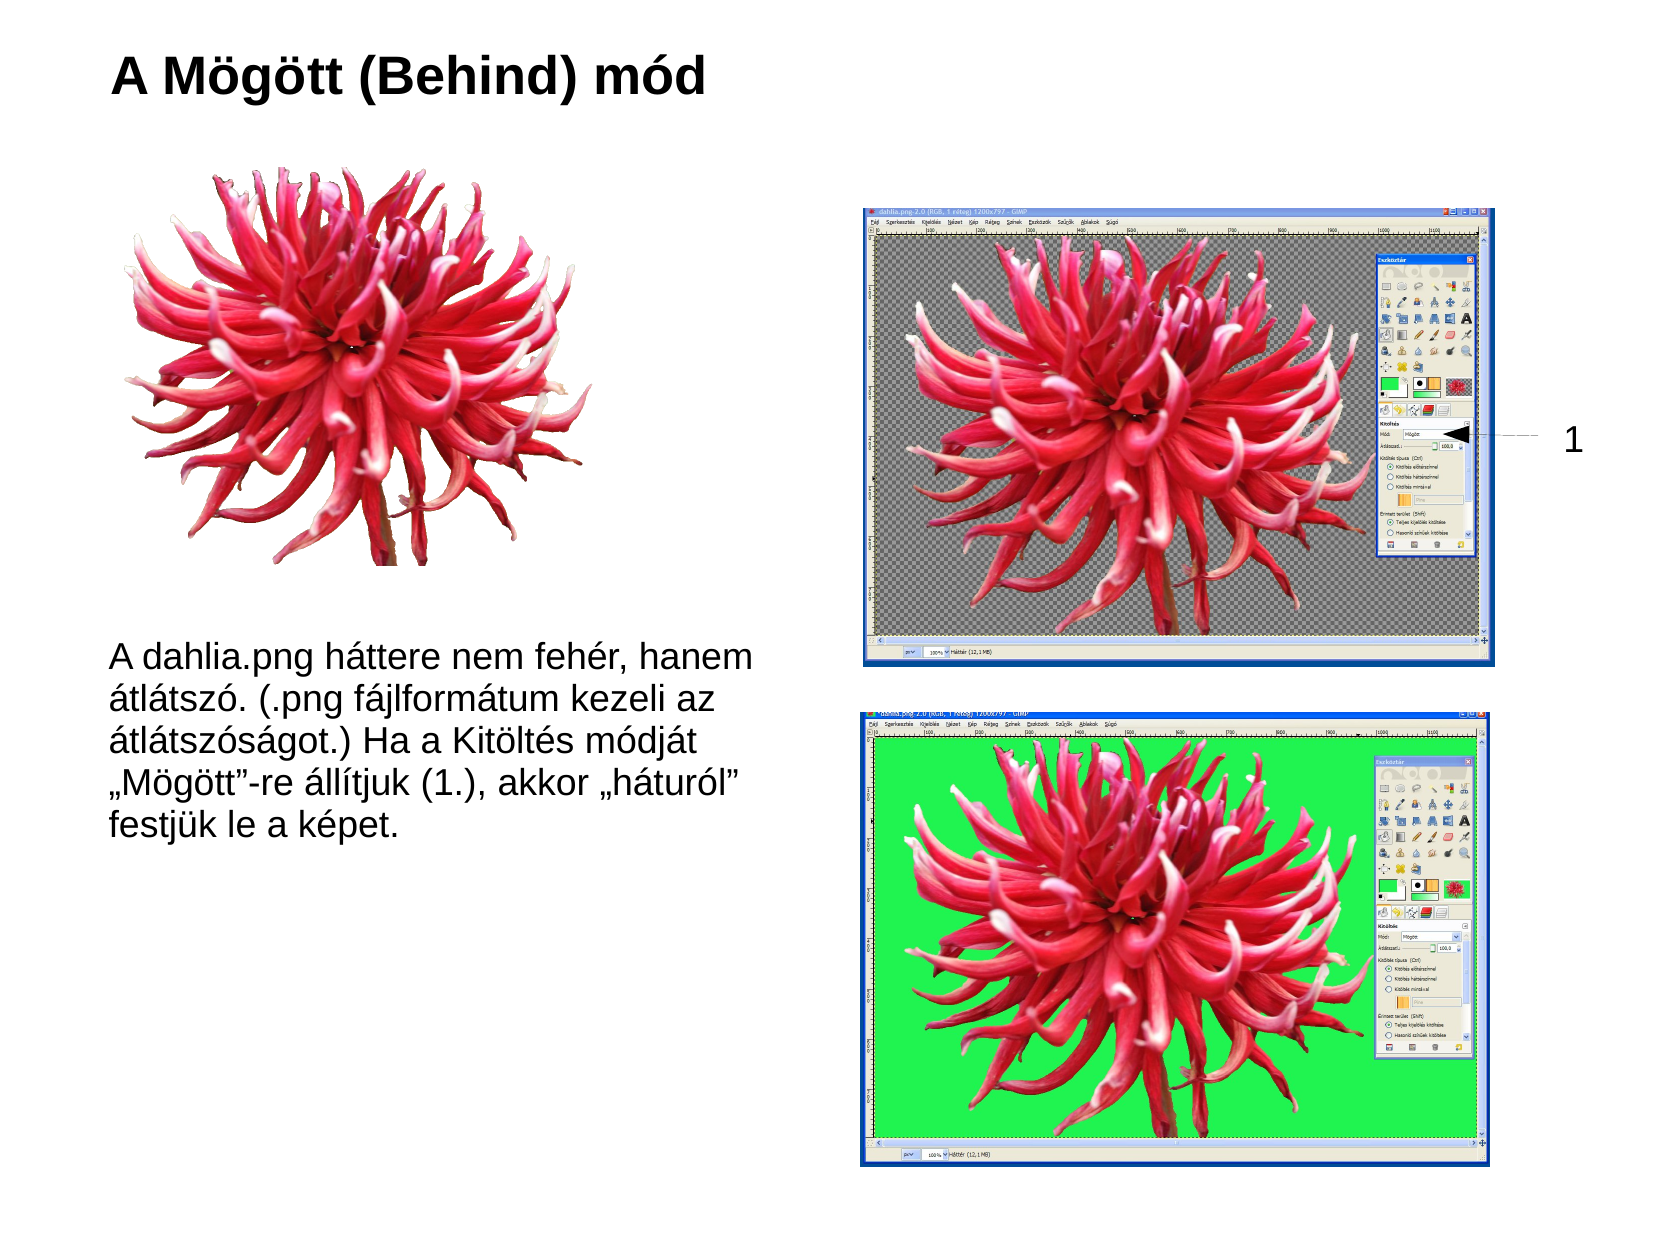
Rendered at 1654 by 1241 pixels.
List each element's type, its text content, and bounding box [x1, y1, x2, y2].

picture [860, 712, 1490, 1167]
text_box A Mögött (Behind) mód [95, 38, 724, 116]
text_box 1 [1548, 411, 1599, 469]
picture [863, 208, 1495, 667]
picture [94, 167, 695, 566]
text_box A dahlia.png háttere nem fehér, hanem átlátszó. (.png fájlformátum kezeli az átlátszóságot.) Ha a Kitöltés módját „Mögött”-re állítjuk (1.), akkor „háturól” festjük le a képet. [93, 628, 769, 854]
